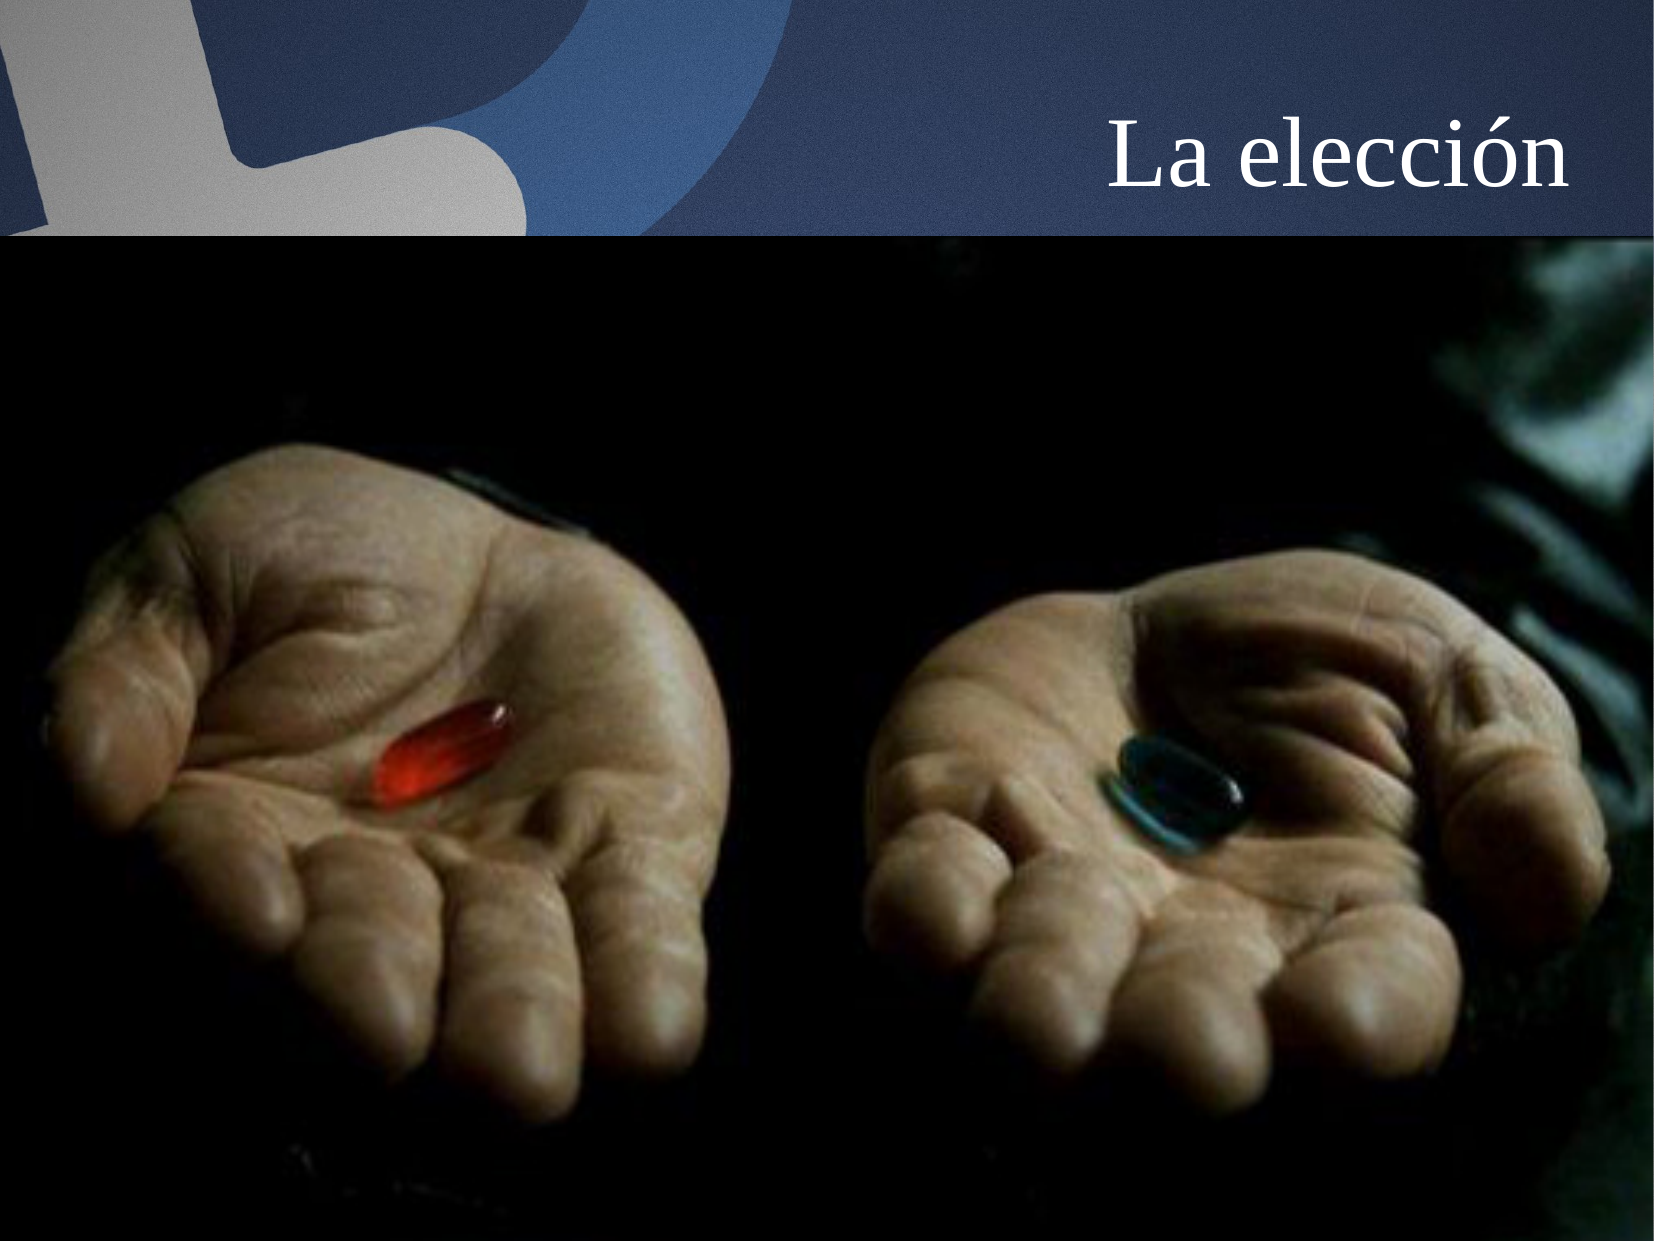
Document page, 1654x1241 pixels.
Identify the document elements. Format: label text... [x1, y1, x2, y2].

picture [0, 0, 1654, 1241]
title La elección [82, 49, 1571, 236]
